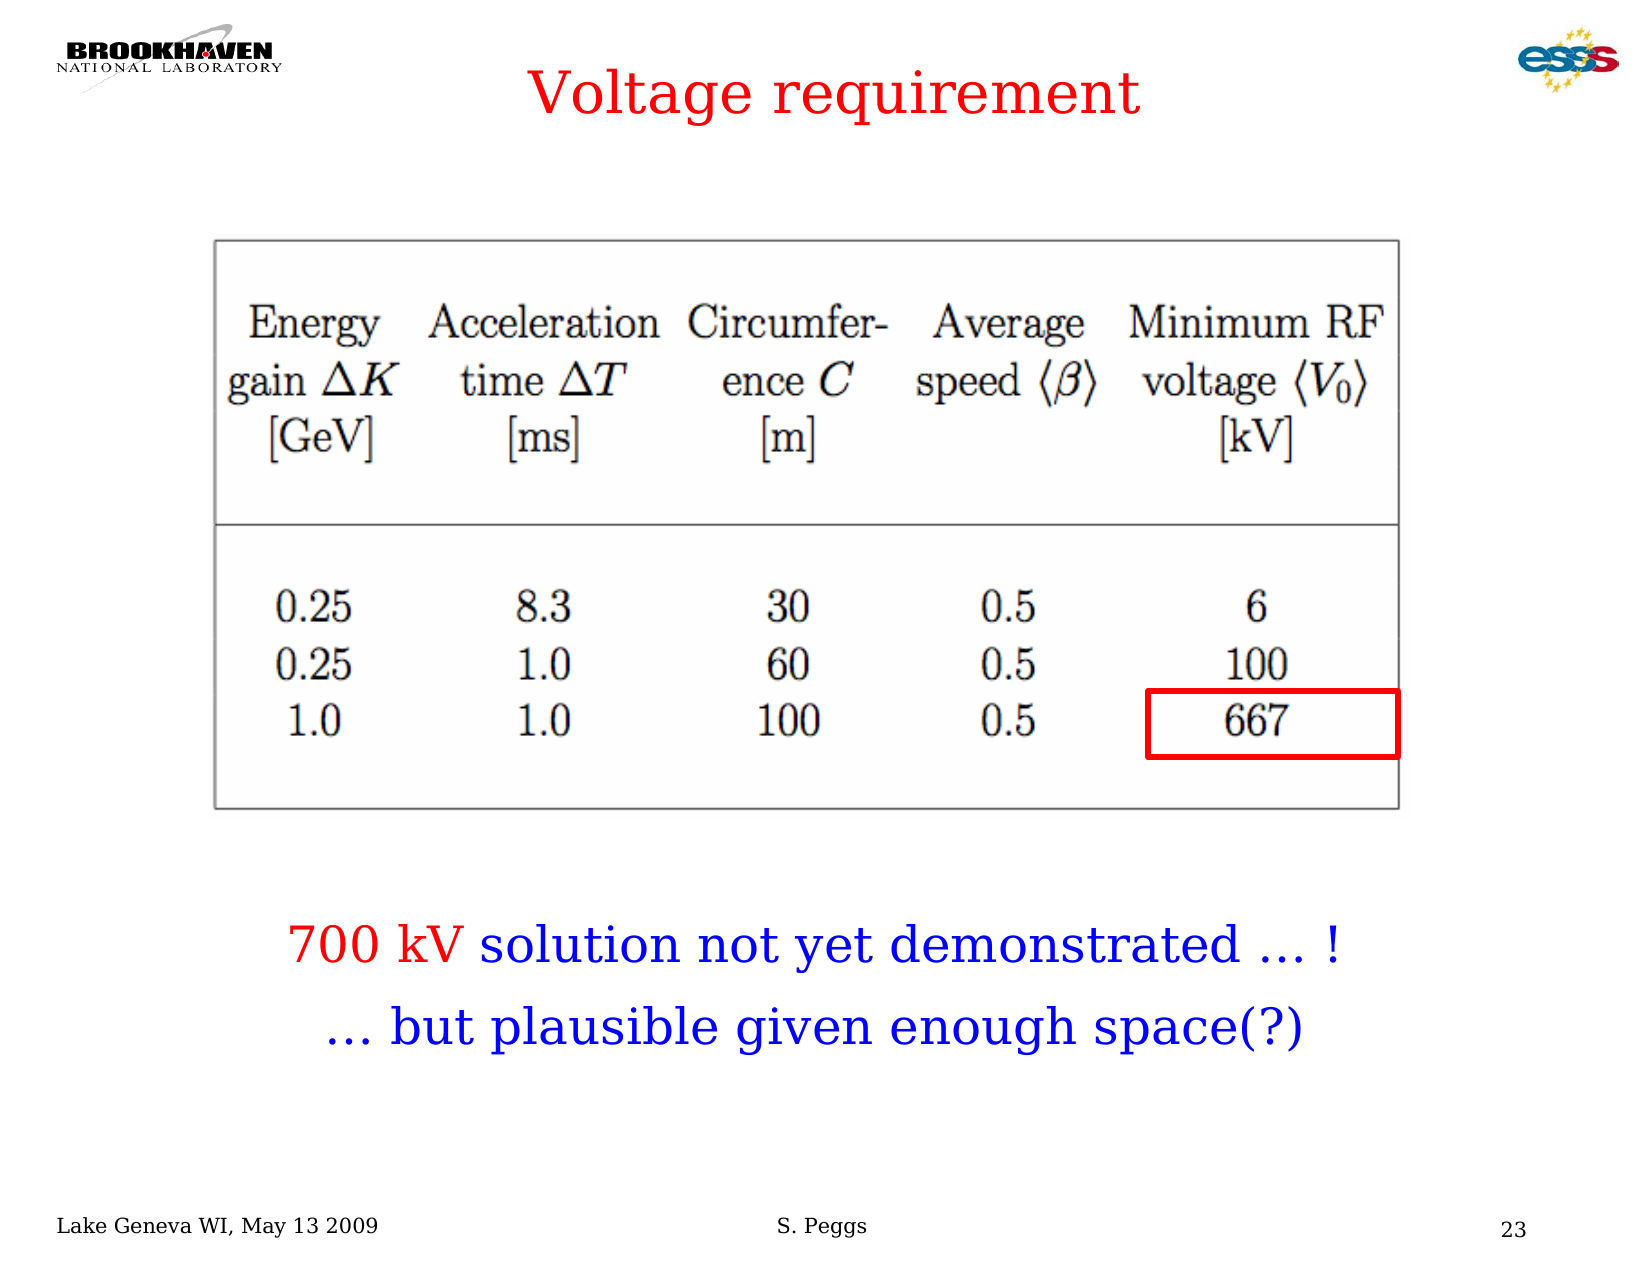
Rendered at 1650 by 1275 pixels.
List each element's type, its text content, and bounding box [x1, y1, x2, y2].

picture [1555, 52, 1566, 57]
picture [210, 233, 1411, 821]
picture [56, 24, 282, 59]
text_box Voltage requirement [48, 59, 1621, 128]
text_box 700 kV solution not yet demonstrated … ! … but plausible given enough space(?) [285, 916, 1365, 1120]
picture [1518, 25, 1619, 59]
